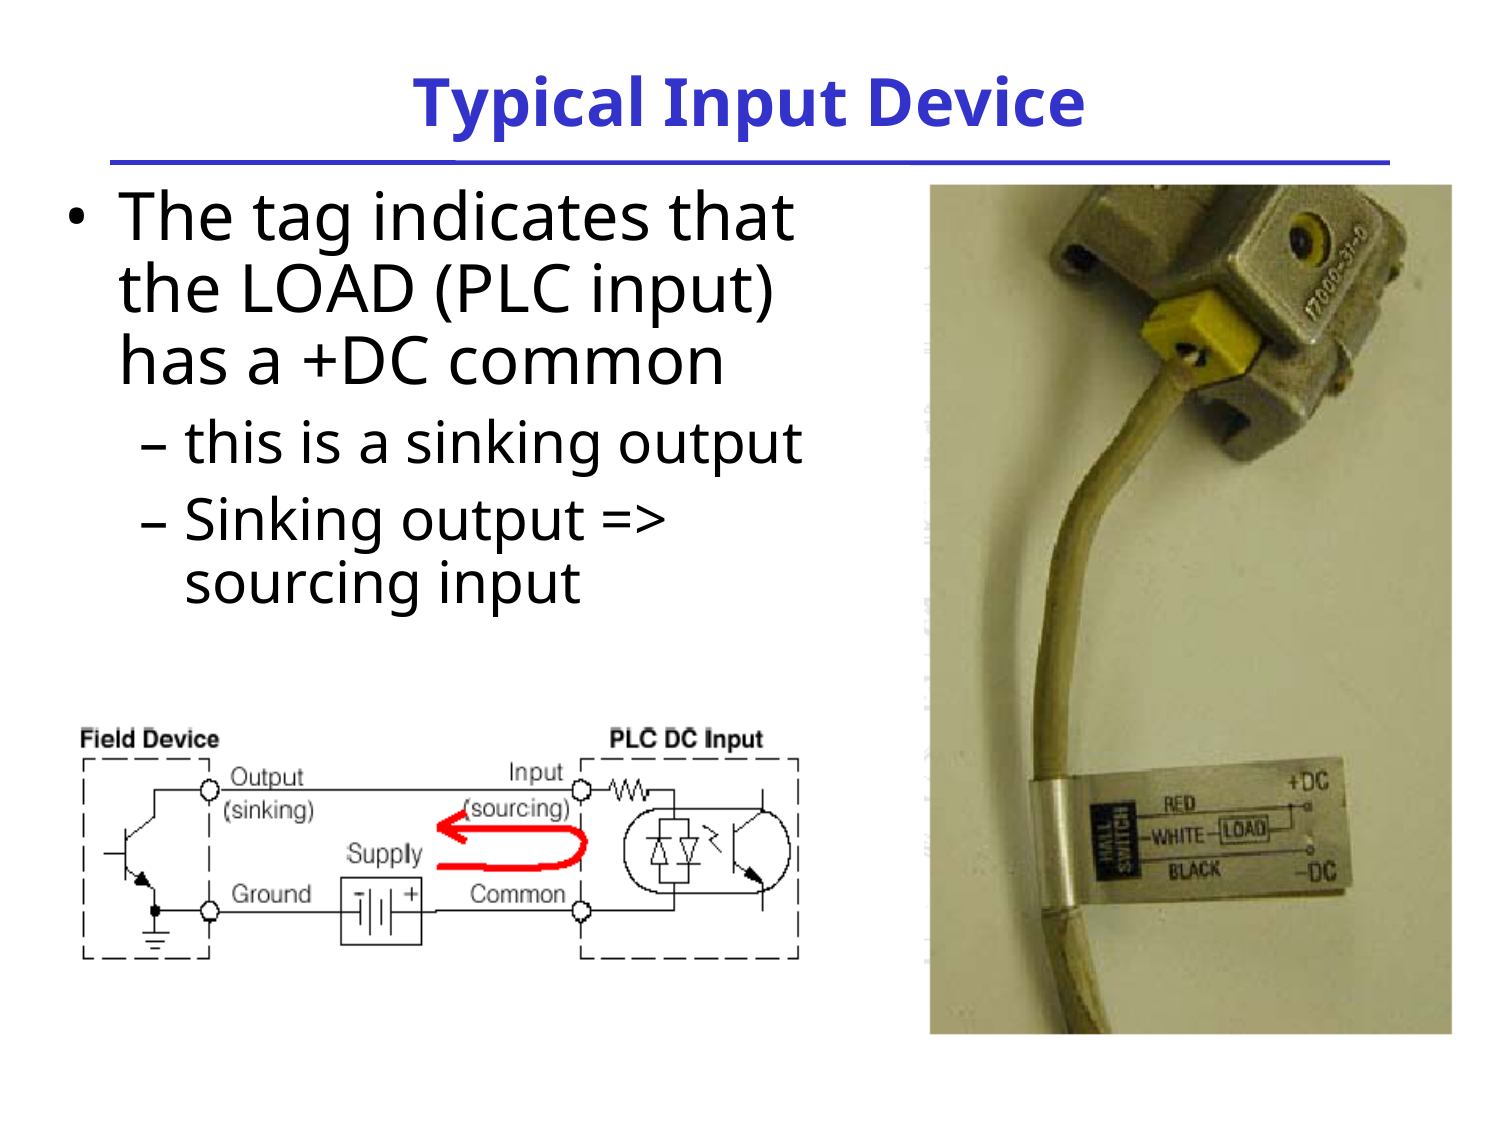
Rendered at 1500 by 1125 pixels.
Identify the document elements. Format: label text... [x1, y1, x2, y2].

picture [75, 724, 804, 965]
title Typical Input Device [112, 49, 1388, 150]
picture [924, 174, 1460, 1047]
list The tag indicates that the LOAD (PLC input) has a +DC common this is a sinking output Sinking output => sourcing input [49, 174, 900, 663]
